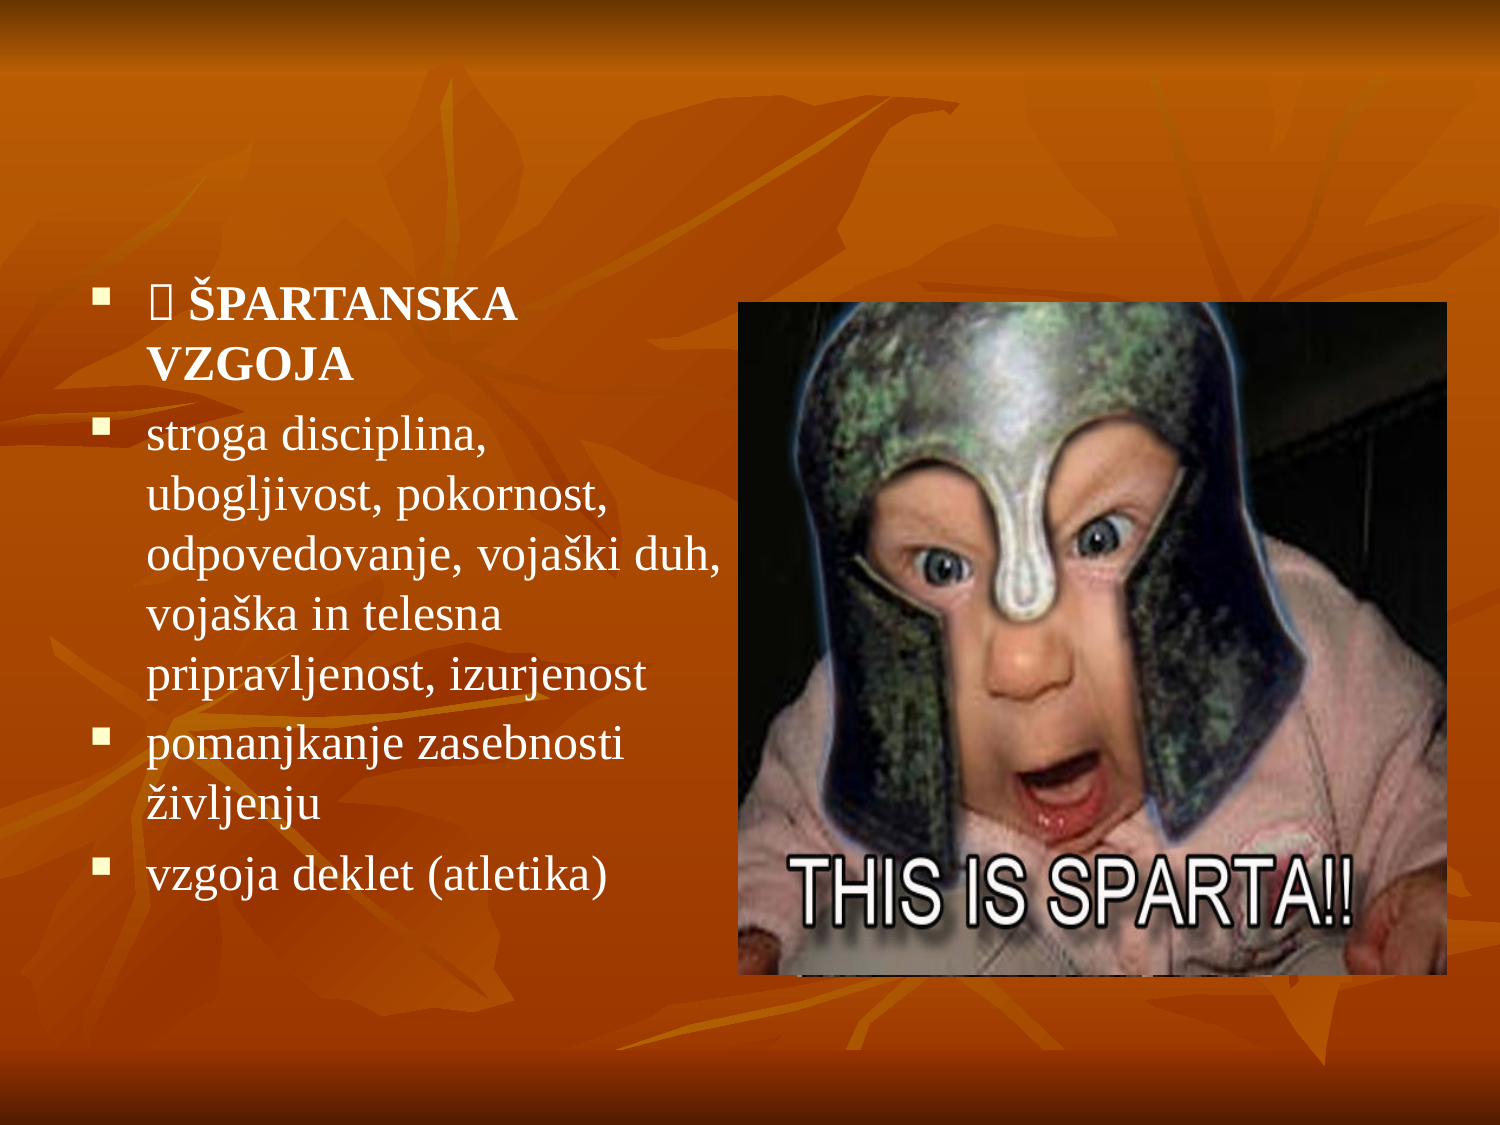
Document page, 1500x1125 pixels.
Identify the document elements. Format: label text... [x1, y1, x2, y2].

list  ŠPARTANSKA VZGOJA stroga disciplina, ubogljivost, pokornost, odpovedovanje, vojaški duh, vojaška in telesna pripravljenost, izurjenost pomanjkanje zasebnosti življenju vzgoja deklet (atletika) [75, 262, 738, 1006]
picture [738, 302, 1447, 977]
